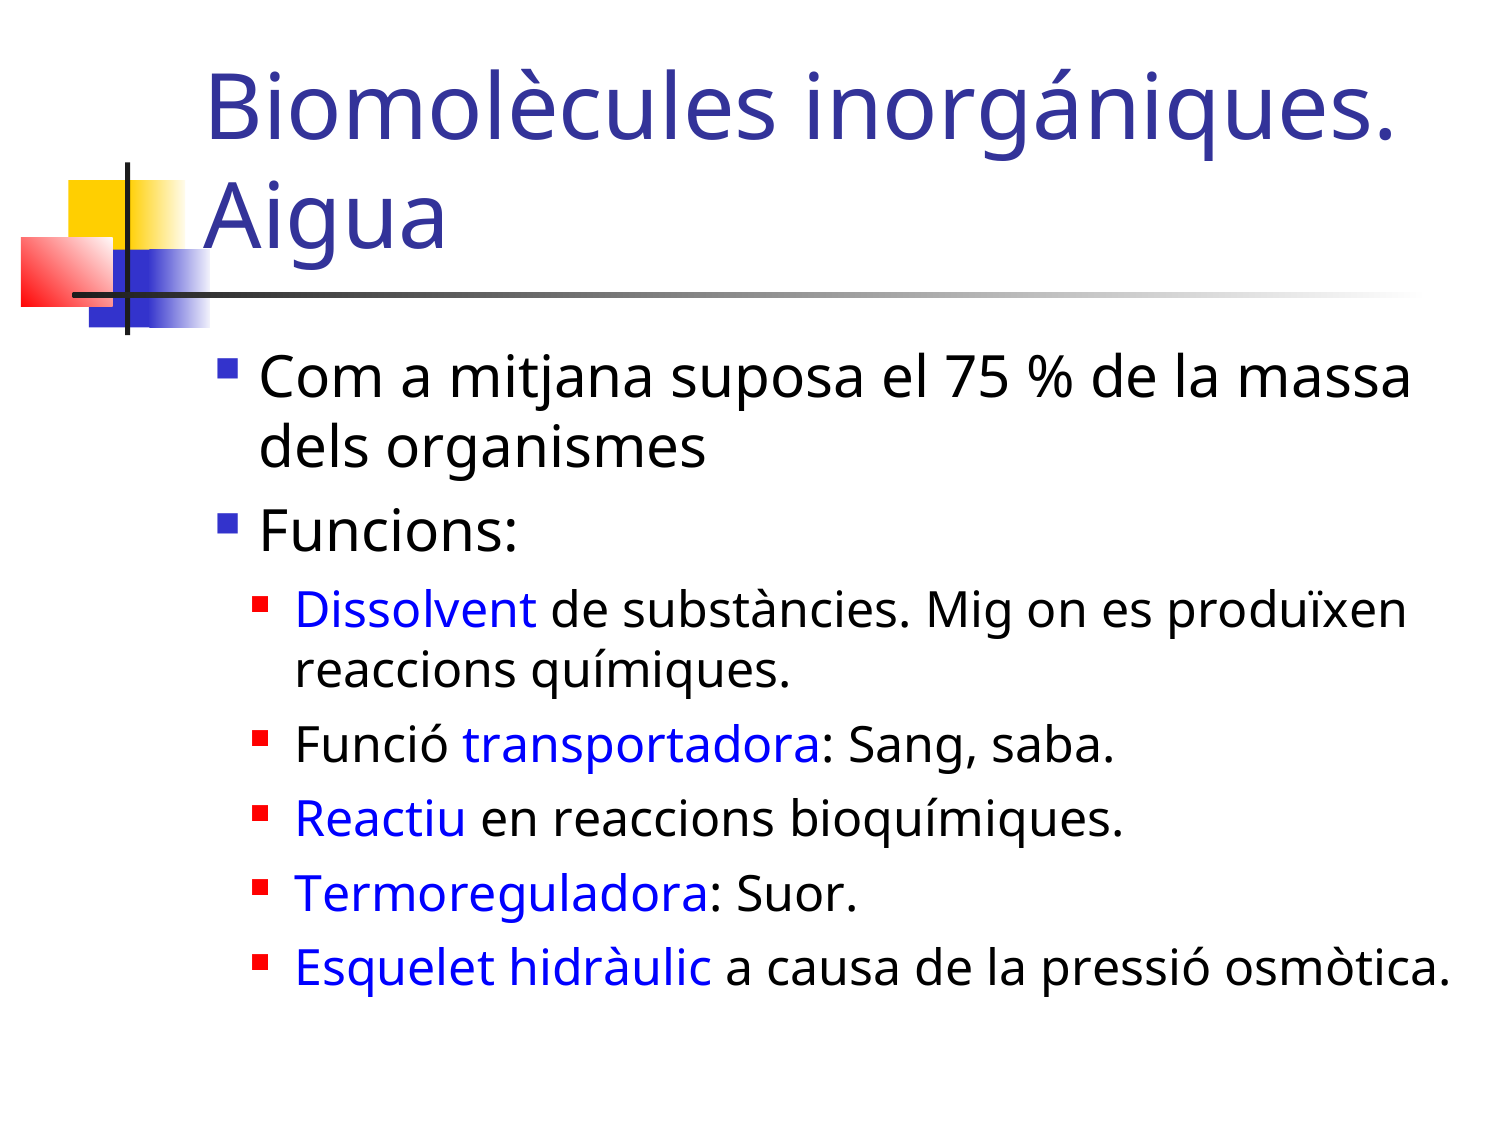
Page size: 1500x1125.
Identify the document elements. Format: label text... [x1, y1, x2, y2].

list Com a mitjana suposa el 75 % de la massa dels organismes Funcions: Dissolvent de substàncies. Mig on es produïxen reaccions químiques. Funció transportadora: Sang, saba. Reactiu en reaccions bioquímiques. Termoreguladora: Suor. Esquelet hidràulic a causa de la pressió osmòtica. [193, 331, 1469, 1007]
title Biomolècules inorgániques. Aigua [188, 35, 1468, 276]
